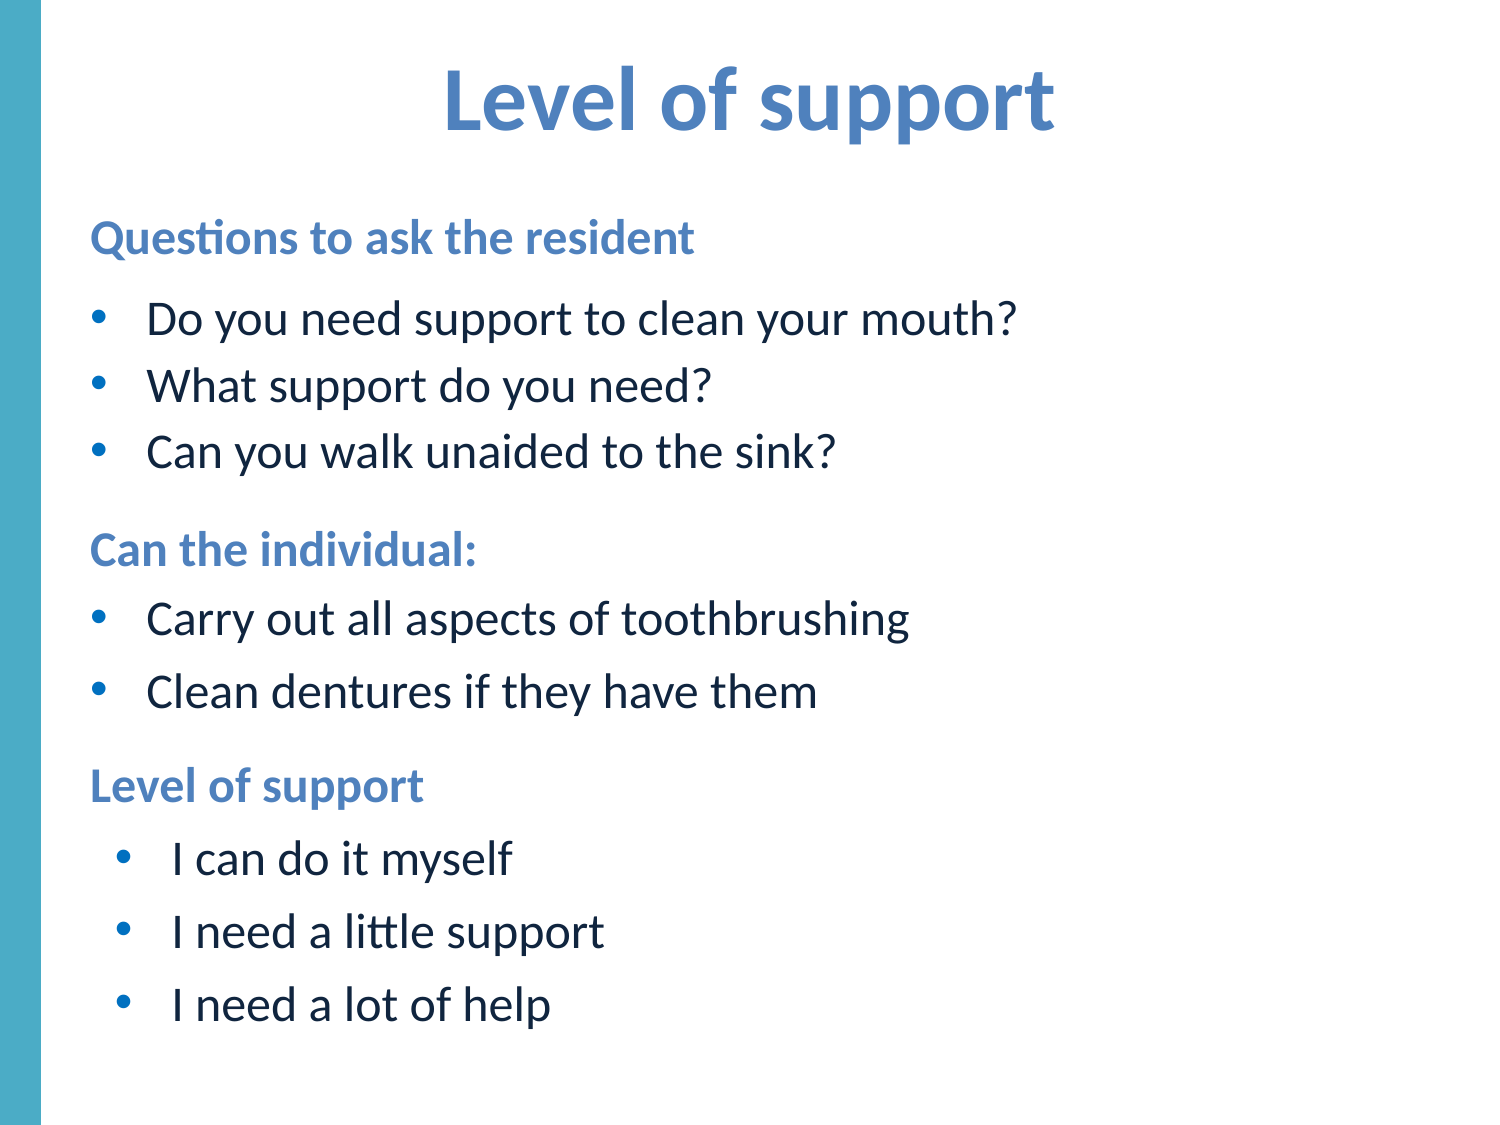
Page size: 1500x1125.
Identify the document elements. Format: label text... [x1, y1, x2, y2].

text_box Level of support [75, 745, 440, 820]
text_box Carry out all aspects of toothbrushing Clean dentures if they have them [75, 578, 1162, 726]
text_box [0, 0, 41, 1125]
list Questions to ask the resident Do you need support to clean your mouth? What support do you need? Can you walk unaided to the sink? [75, 203, 1426, 511]
text_box Can the individual: [75, 509, 493, 578]
text_box I can do it myself I need a little support I need a lot of help [100, 818, 1187, 1039]
title Level of support [75, 0, 1426, 188]
